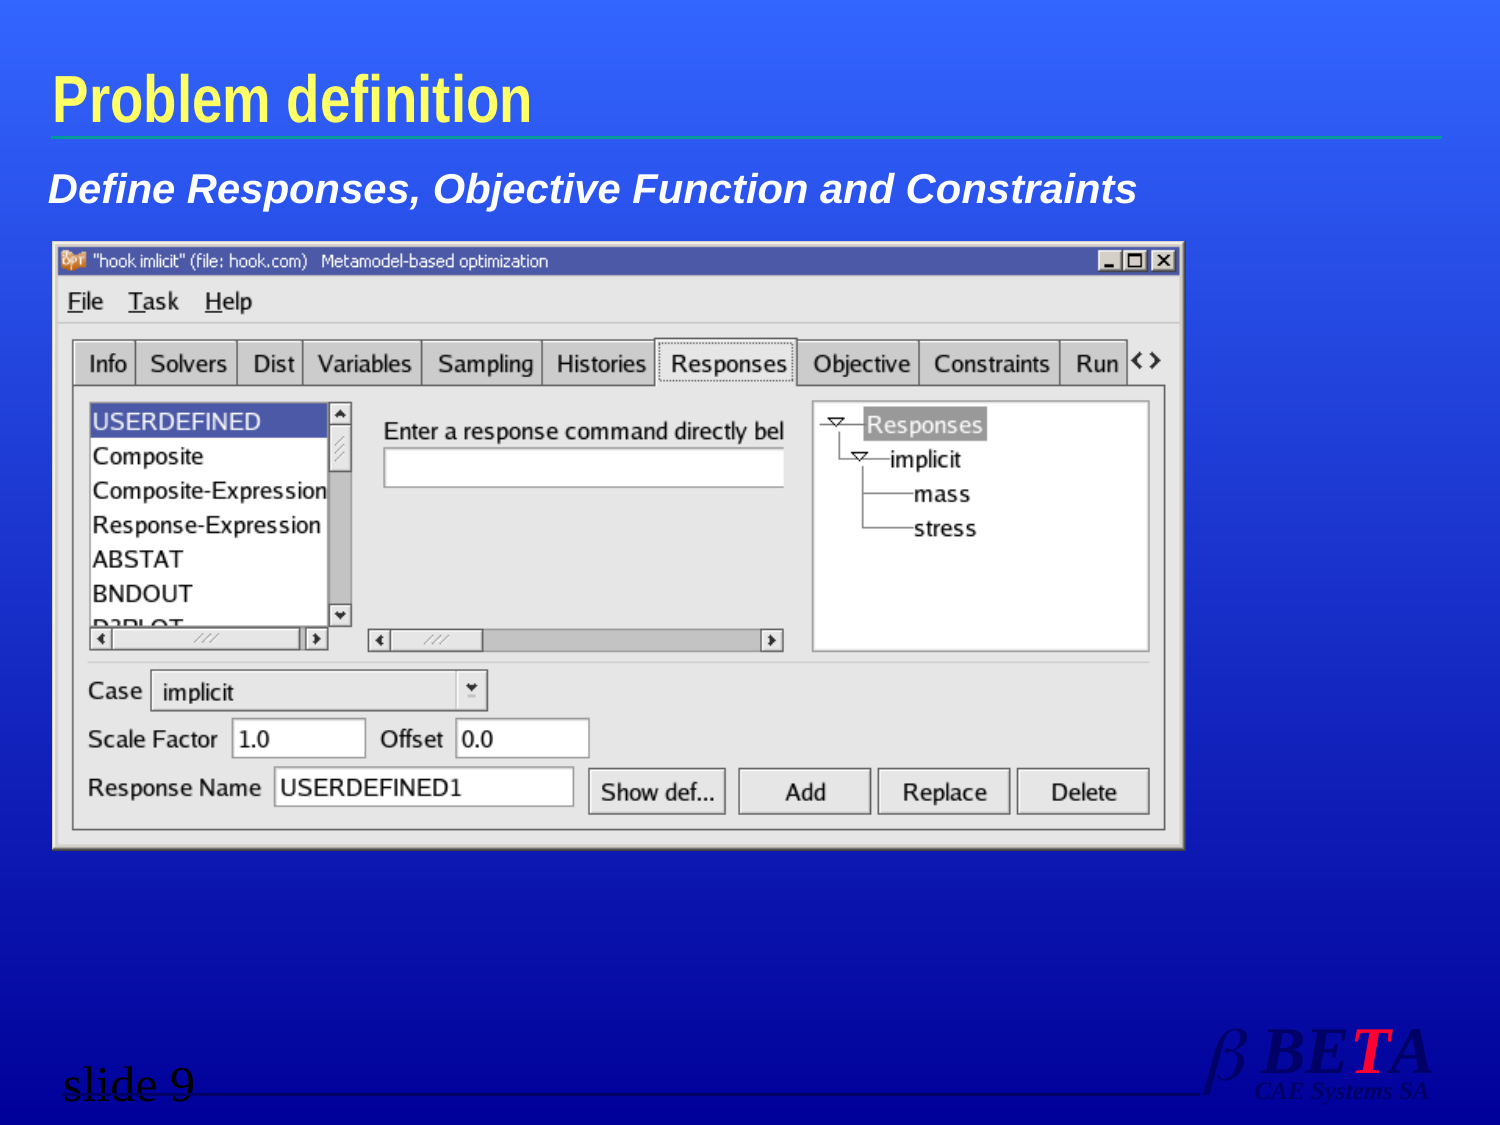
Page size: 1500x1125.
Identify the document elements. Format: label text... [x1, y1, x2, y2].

title Problem definition [37, 48, 1450, 144]
picture [52, 241, 1186, 851]
text_box Define Responses, Objective Function and Constraints [33, 154, 1182, 221]
